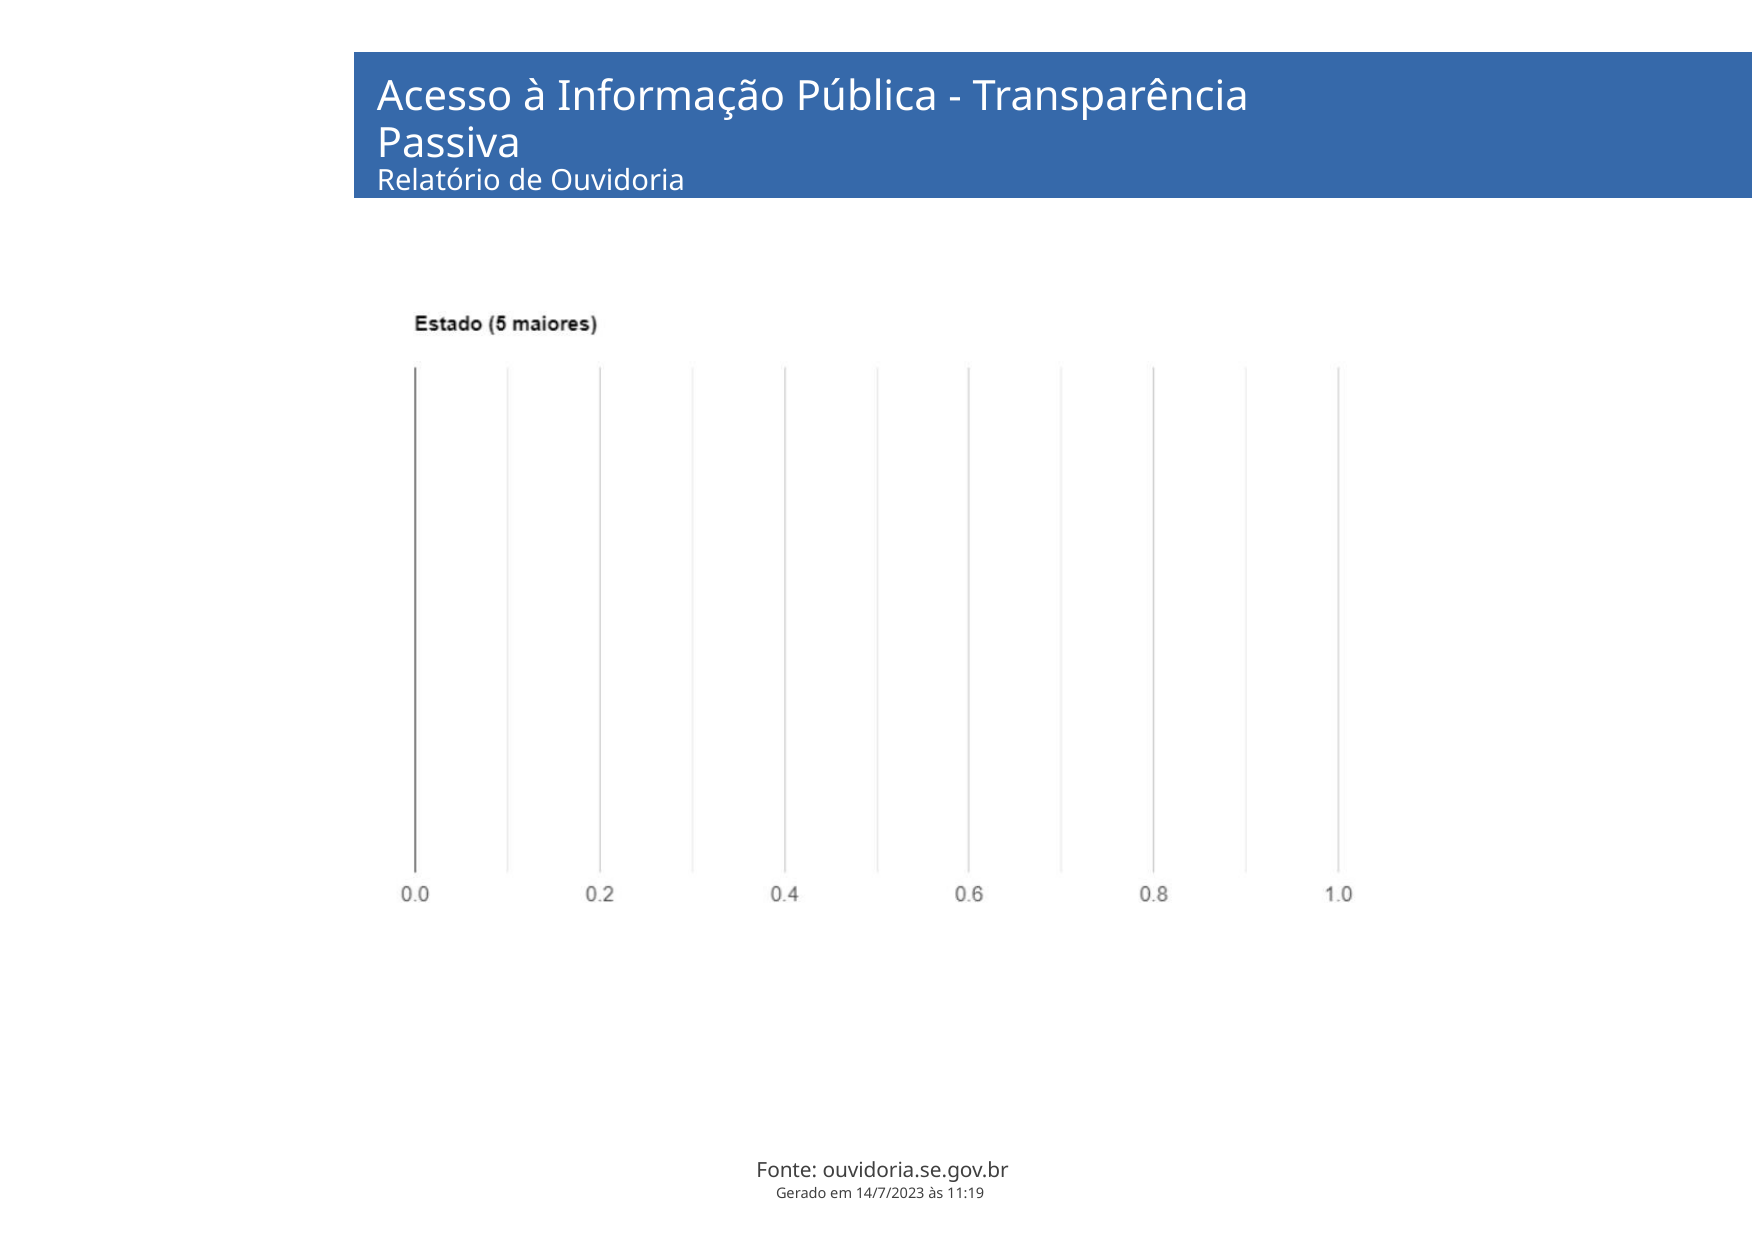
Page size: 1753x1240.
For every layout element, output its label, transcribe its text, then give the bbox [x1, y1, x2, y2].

text_box Acesso à Informação Pública - Transparência Passiva Relatório de Ouvidoria SETUR - Janeiro a Janeiro de 2023 [376, 72, 1403, 228]
text_box [354, 52, 1752, 198]
text_box [155, 211, 1599, 1028]
text_box Fonte: ouvidoria.se.gov.br Gerado em 14/7/2023 às 11:19 [756, 1158, 1023, 1202]
